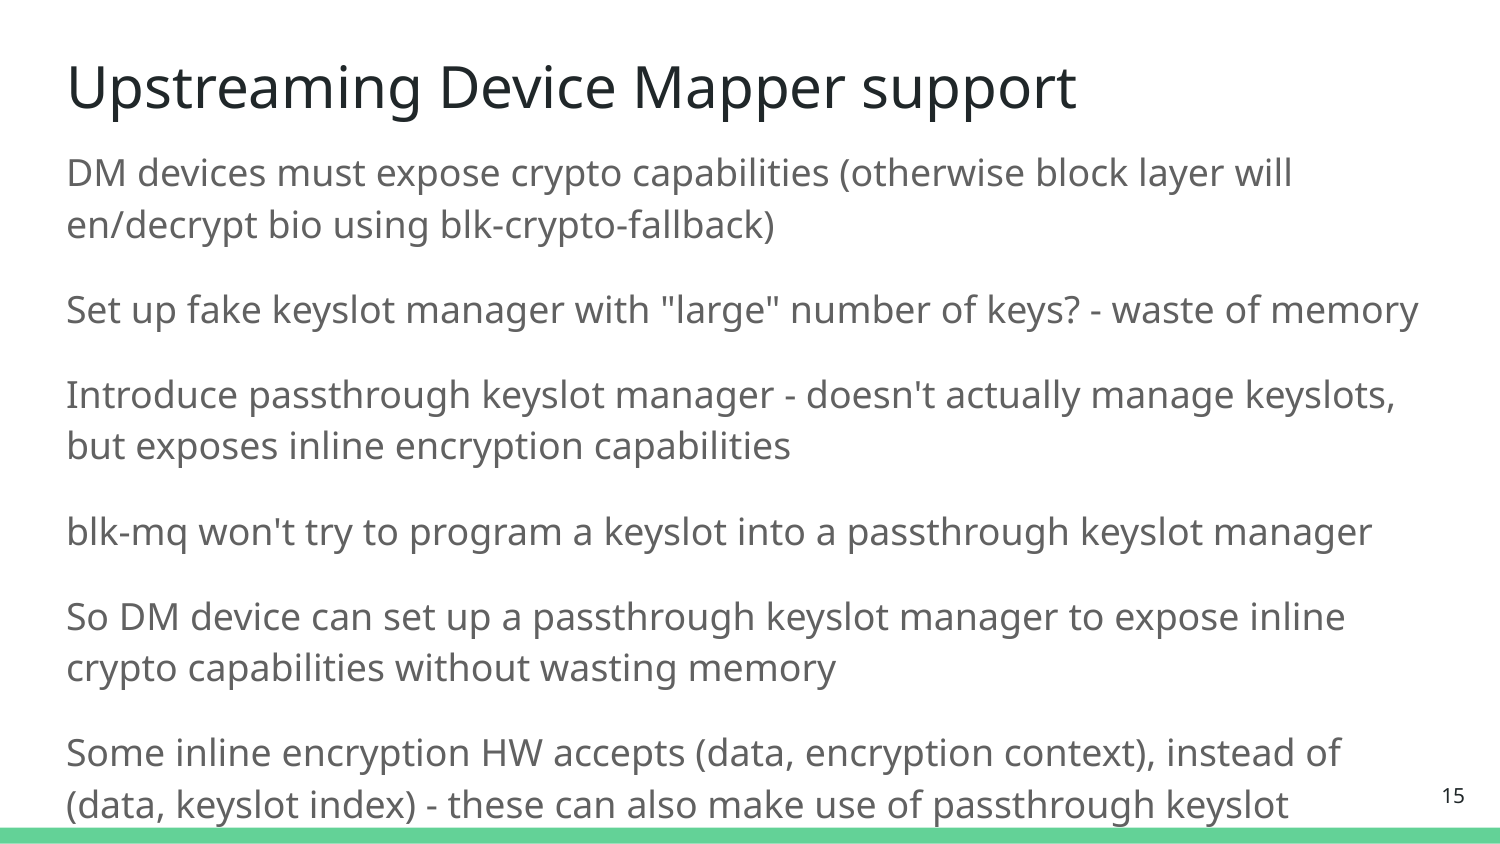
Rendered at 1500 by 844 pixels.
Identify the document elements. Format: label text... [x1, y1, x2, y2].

slide_number <number> [1389, 764, 1480, 830]
list DM devices must expose crypto capabilities (otherwise block layer will en/decrypt bio using blk-crypto-fallback) Set up fake keyslot manager with "large" number of keys? - waste of memory Introduce passthrough keyslot manager - doesn't actually manage keyslots, but exposes inline encryption capabilities blk-mq won't try to program a keyslot into a passthrough keyslot manager So DM device can set up a passthrough keyslot manager to expose inline crypto capabilities without wasting memory Some inline encryption HW accepts (data, encryption context), instead of (data, keyslot index) - these can also make use of passthrough keyslot manager [51, 127, 1449, 688]
title Upstreaming Device Mapper support [51, 35, 1449, 127]
